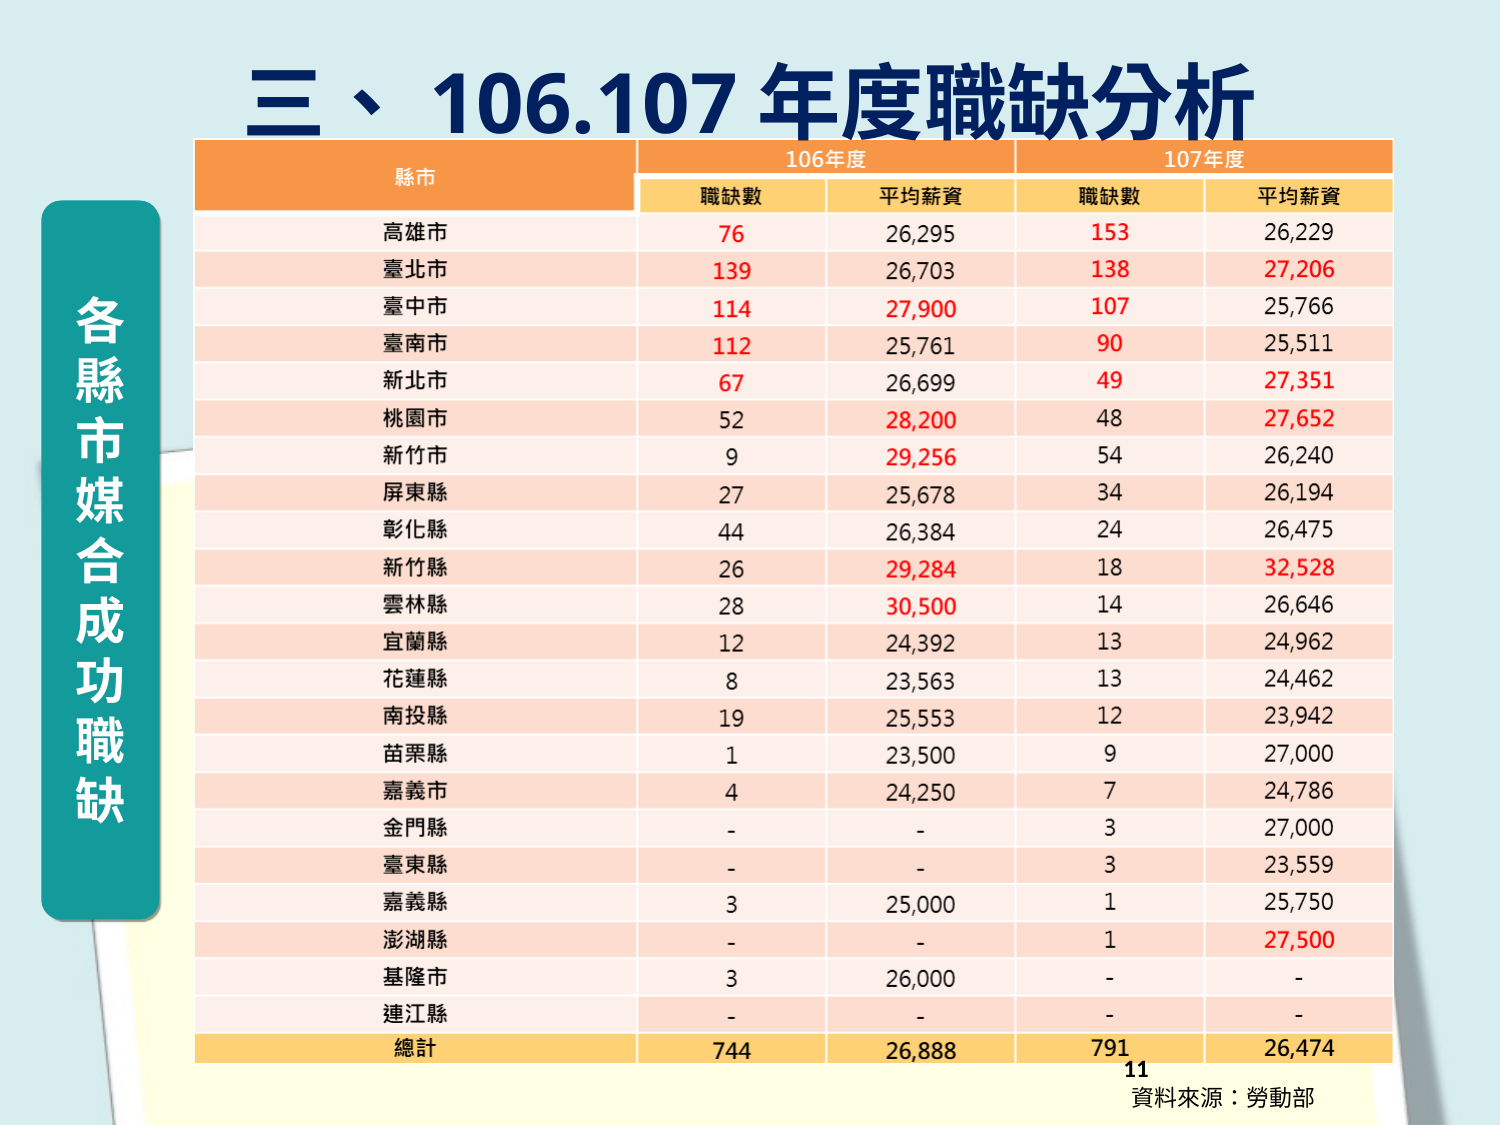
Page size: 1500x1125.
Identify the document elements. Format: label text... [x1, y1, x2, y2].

picture [193, 139, 1394, 1077]
text_box 三、106.107年度職缺分析 [0, 42, 1500, 137]
text_box 11 [1108, 1037, 1459, 1098]
text_box 資料來源：勞動部 [1105, 1076, 1342, 1120]
text_box 各縣市媒合成功職缺 [41, 200, 160, 920]
